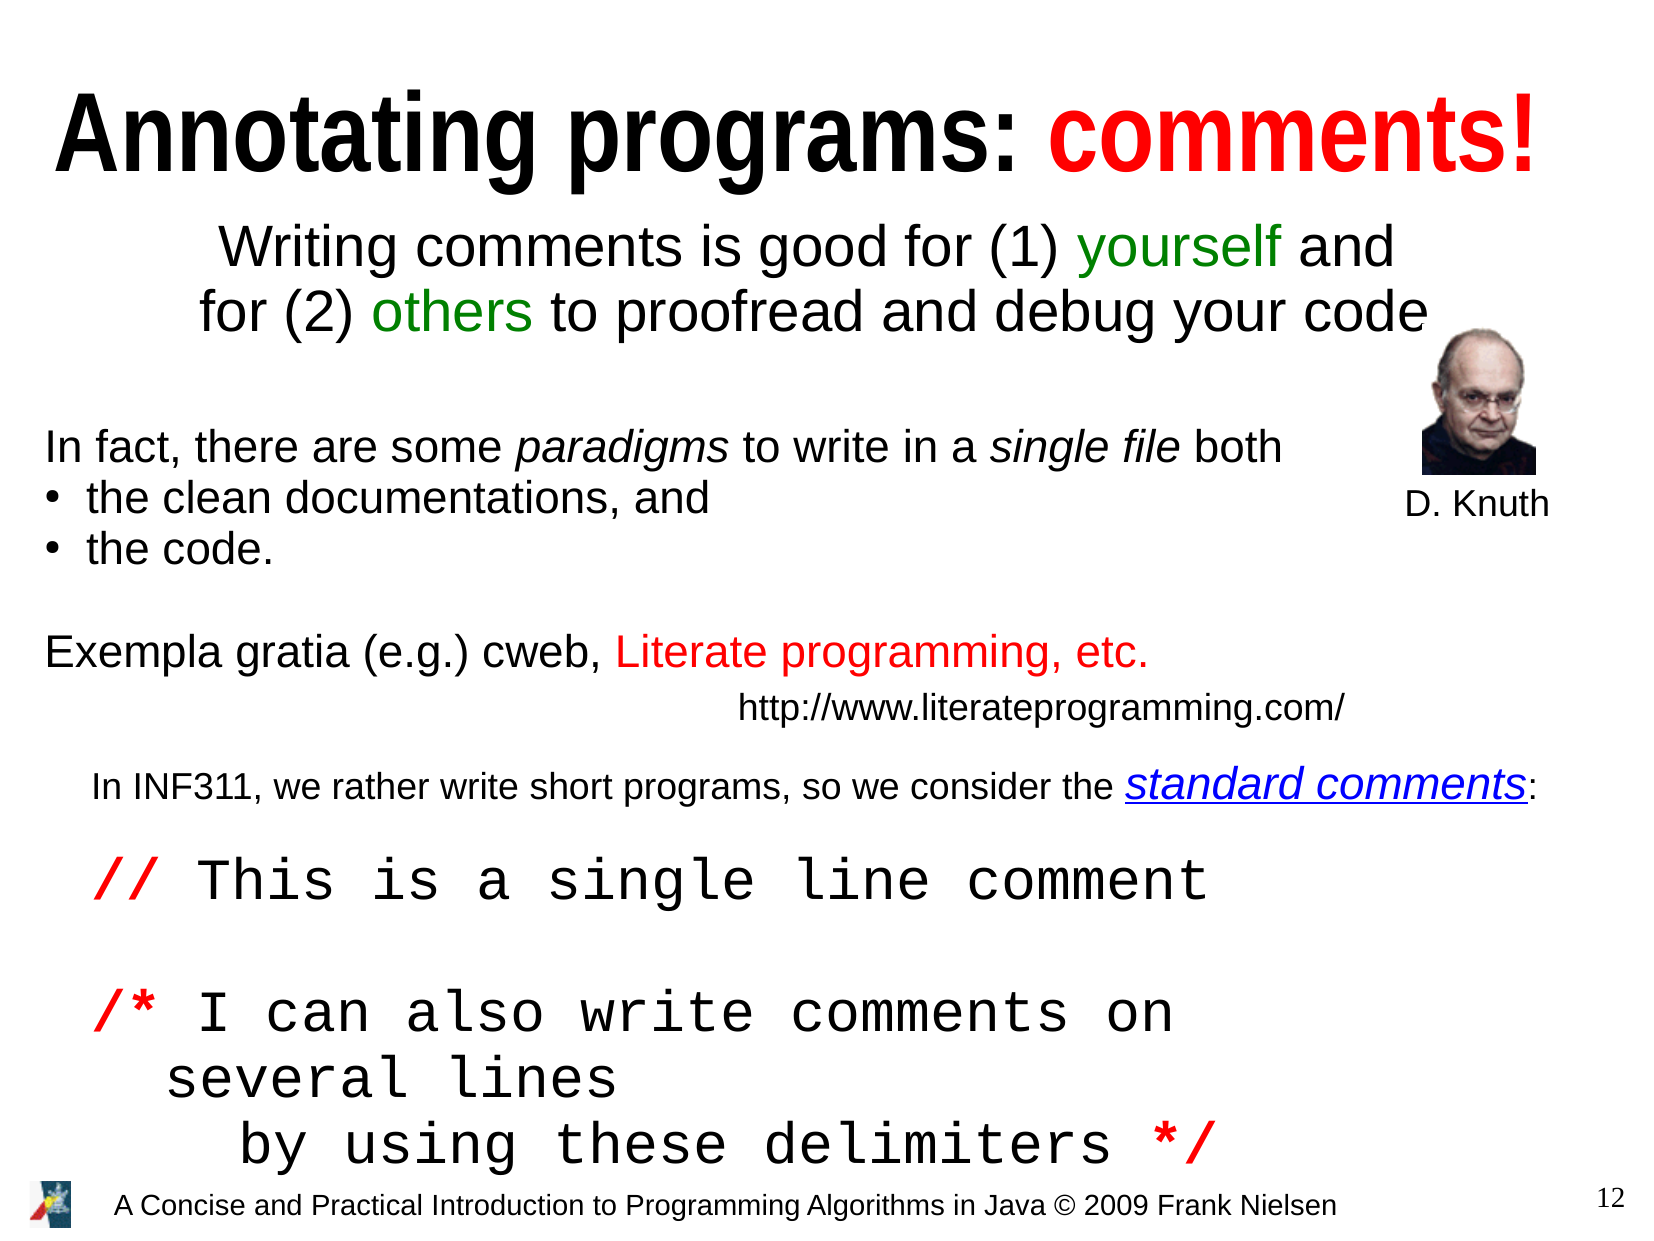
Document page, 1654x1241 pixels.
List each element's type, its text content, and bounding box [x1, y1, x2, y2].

text_box http://www.literateprogramming.com/ [723, 679, 1359, 737]
picture [29, 1181, 71, 1228]
picture [1422, 324, 1536, 474]
text_box Writing comments is good for (1) yourself and for (2) others to proofread and debug your code [184, 206, 1447, 352]
text_box D. Knuth [1389, 474, 1565, 532]
text_box In fact, there are some paradigms to write in a single file both the clean documentations, and the code. Exempla gratia (e.g.) cweb, Literate programming, etc. [29, 413, 1311, 684]
text_box In INF311, we rather write short programs, so we consider the standard comments: // This is a single line comment /* I can also write comments on several lines by using these delimiters */ [76, 750, 1551, 1183]
text_box Annotating programs: comments! [39, 59, 1554, 203]
